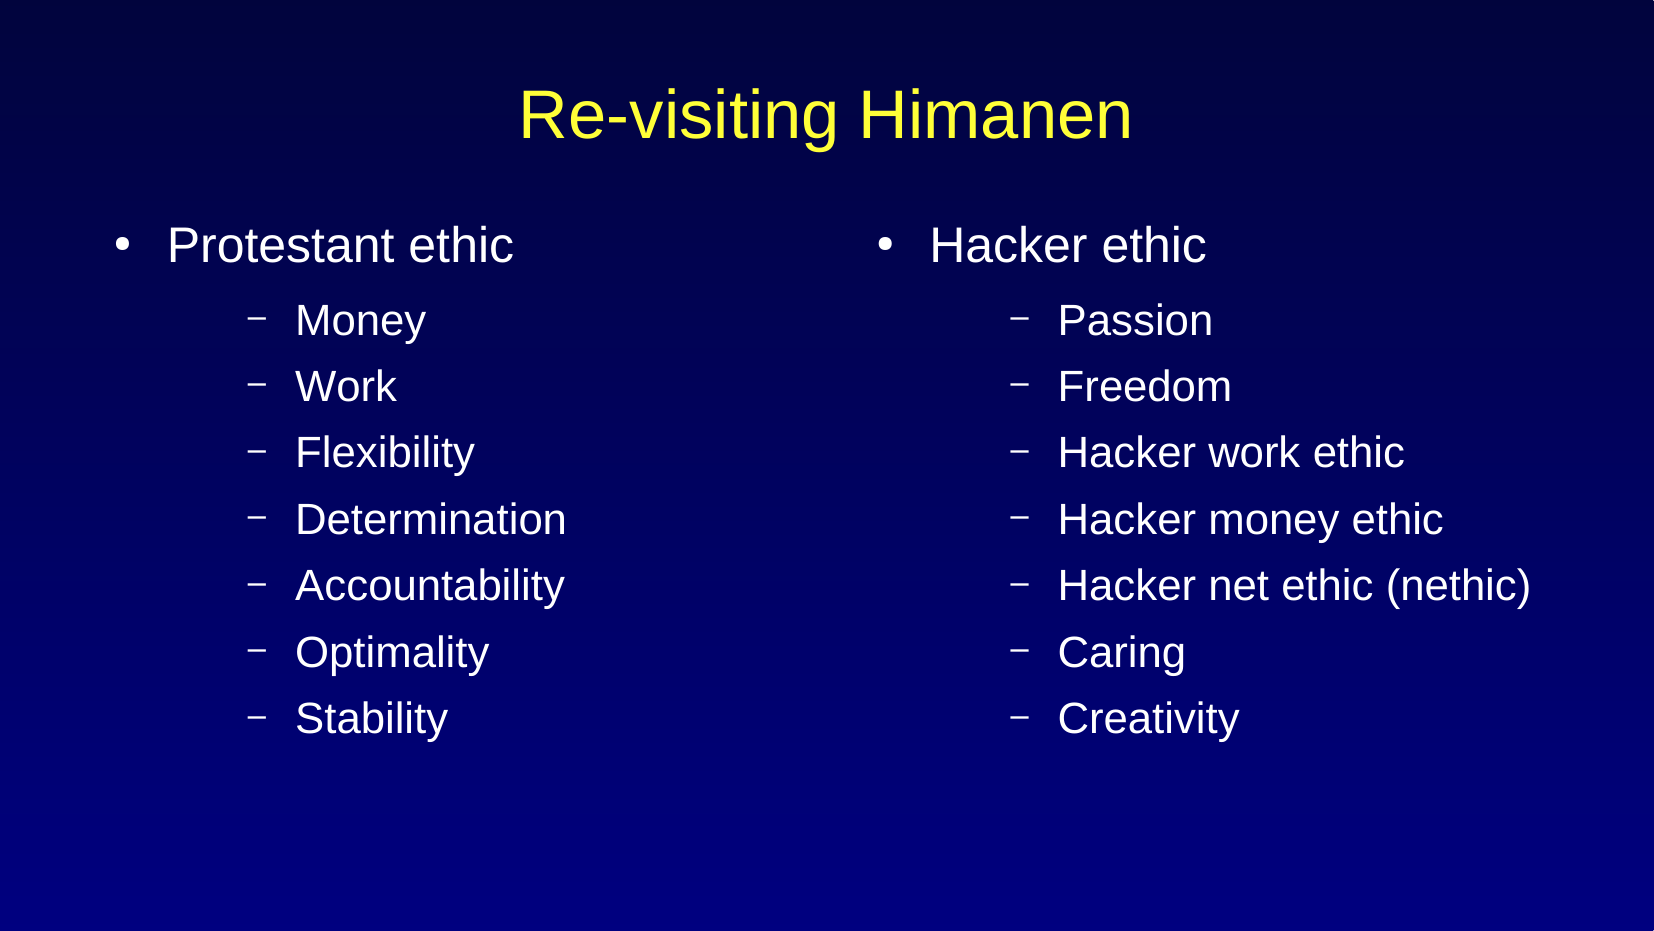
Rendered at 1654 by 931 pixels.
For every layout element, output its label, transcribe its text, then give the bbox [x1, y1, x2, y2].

list Protestant ethic Money Work Flexibility Determination Accountability Optimality Stability [82, 217, 809, 758]
title Re-visiting Himanen [82, 37, 1571, 193]
list Hacker ethic Passion Freedom Hacker work ethic Hacker money ethic Hacker net ethic (nethic) Caring Creativity [845, 217, 1572, 758]
